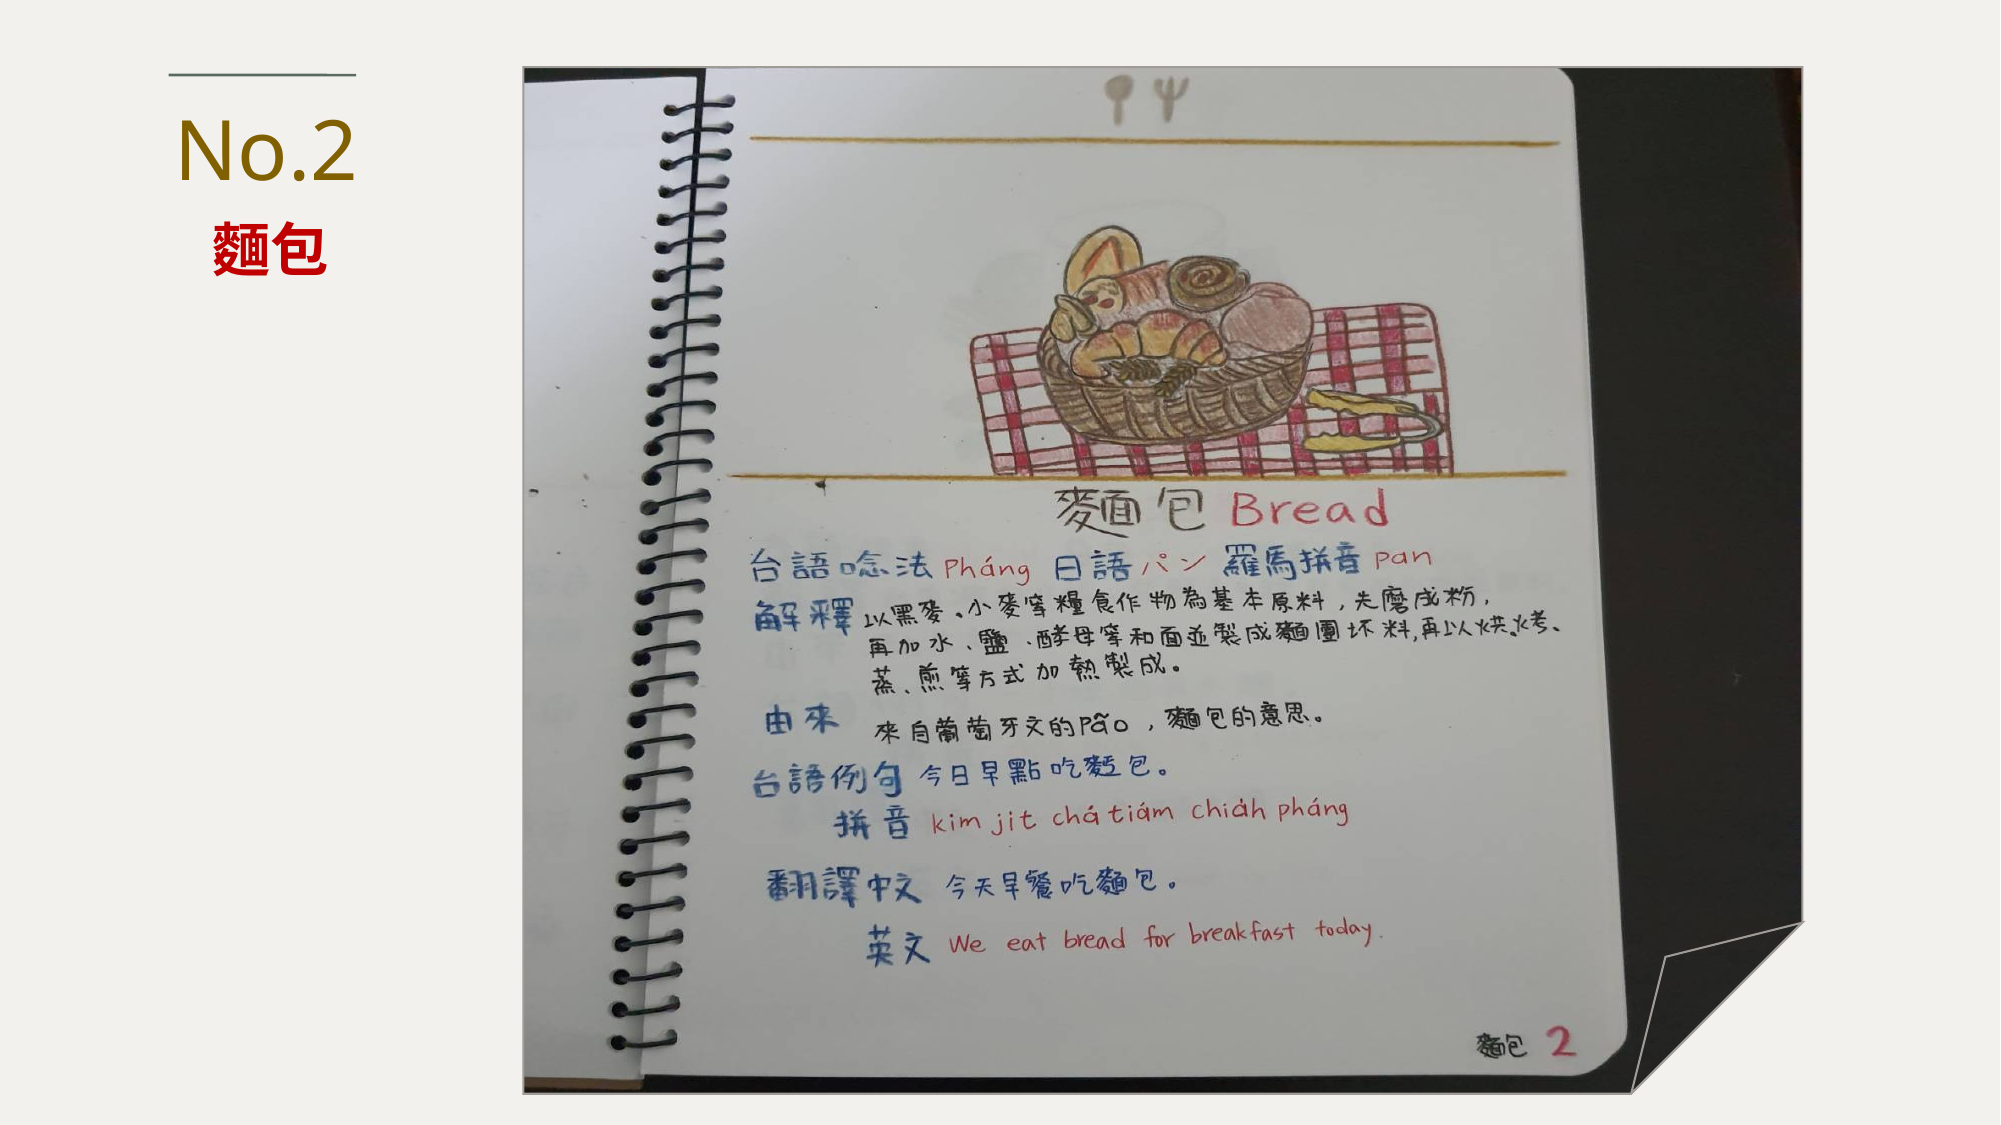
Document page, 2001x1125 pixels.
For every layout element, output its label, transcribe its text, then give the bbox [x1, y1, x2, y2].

text_box [523, 67, 1803, 1094]
text_box 麵包 [197, 205, 358, 291]
text_box No.2 [159, 90, 523, 205]
